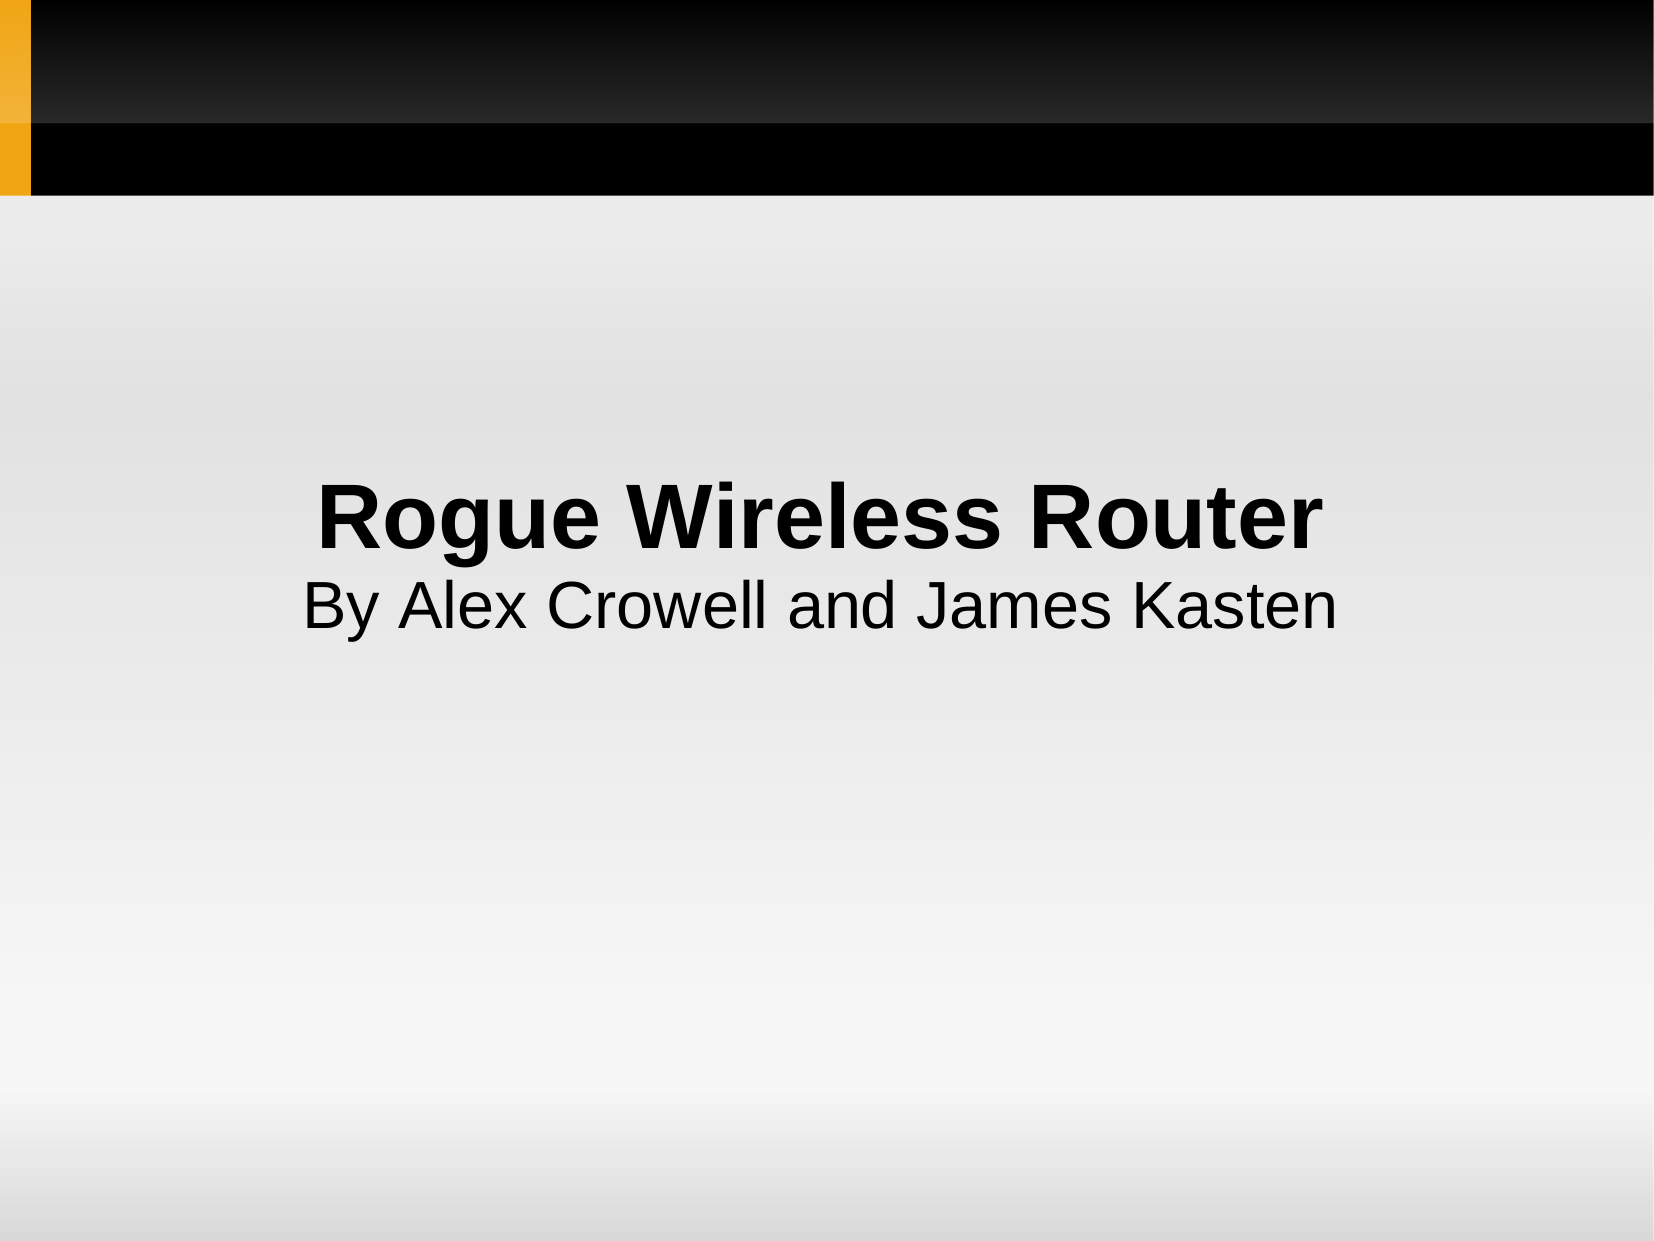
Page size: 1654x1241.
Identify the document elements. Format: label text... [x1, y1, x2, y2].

subtitle Rogue Wireless Router By Alex Crowell and James Kasten [76, 7, 1565, 1102]
picture [0, 0, 1654, 1241]
